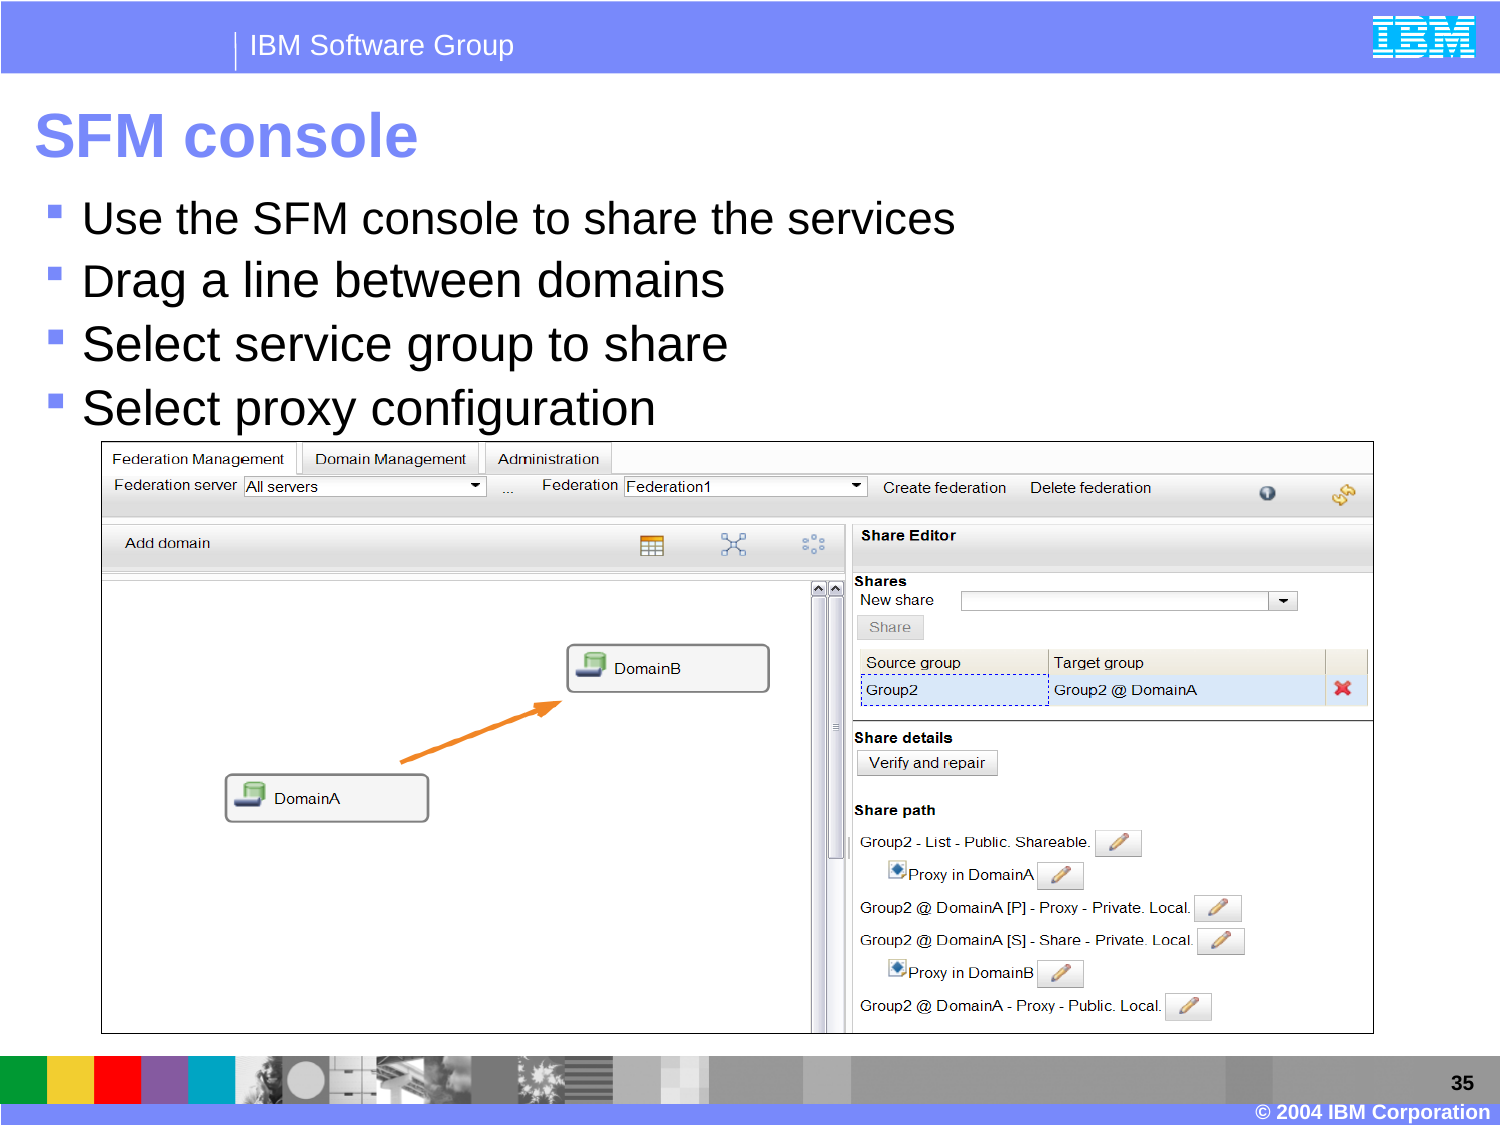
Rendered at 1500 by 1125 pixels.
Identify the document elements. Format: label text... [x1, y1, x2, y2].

title SFM console [19, 97, 1483, 181]
picture [0, 1056, 1500, 1104]
list Use the SFM console to share the services Drag a line between domains Select service group to share Select proxy configuration [29, 191, 1403, 1004]
picture [101, 441, 1374, 1034]
